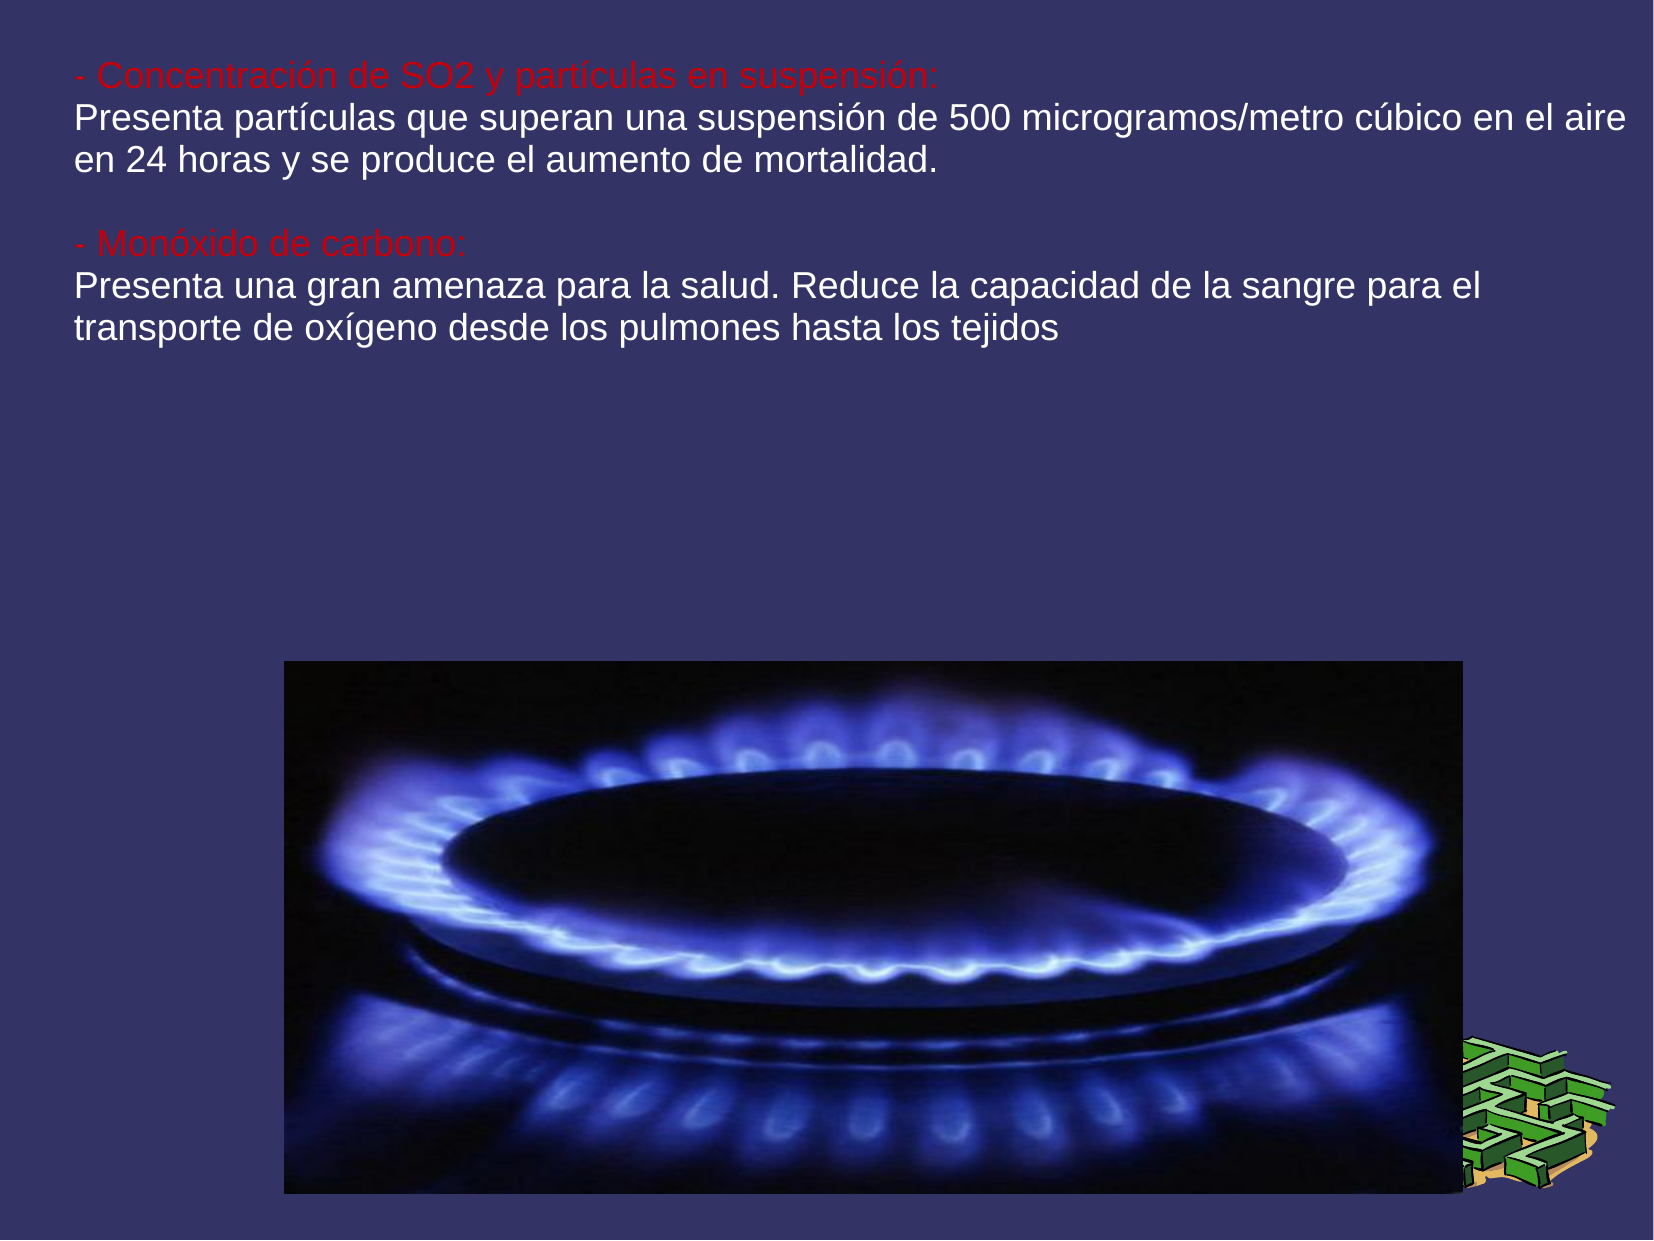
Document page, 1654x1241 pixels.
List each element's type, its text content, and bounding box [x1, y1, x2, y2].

picture [284, 676, 1463, 1194]
text_box - Concentración de SO2 y partículas en suspensión: Presenta partículas que superan una suspensión de 500 microgramos/metro cúbico en el aire en 24 horas y se produce el aumento de mortalidad. - Monóxido de carbono: Presenta una gran amenaza para la salud. Reduce la capacidad de la sangre para el transporte de oxígeno desde los pulmones hasta los tejidos [0, 47, 1654, 676]
